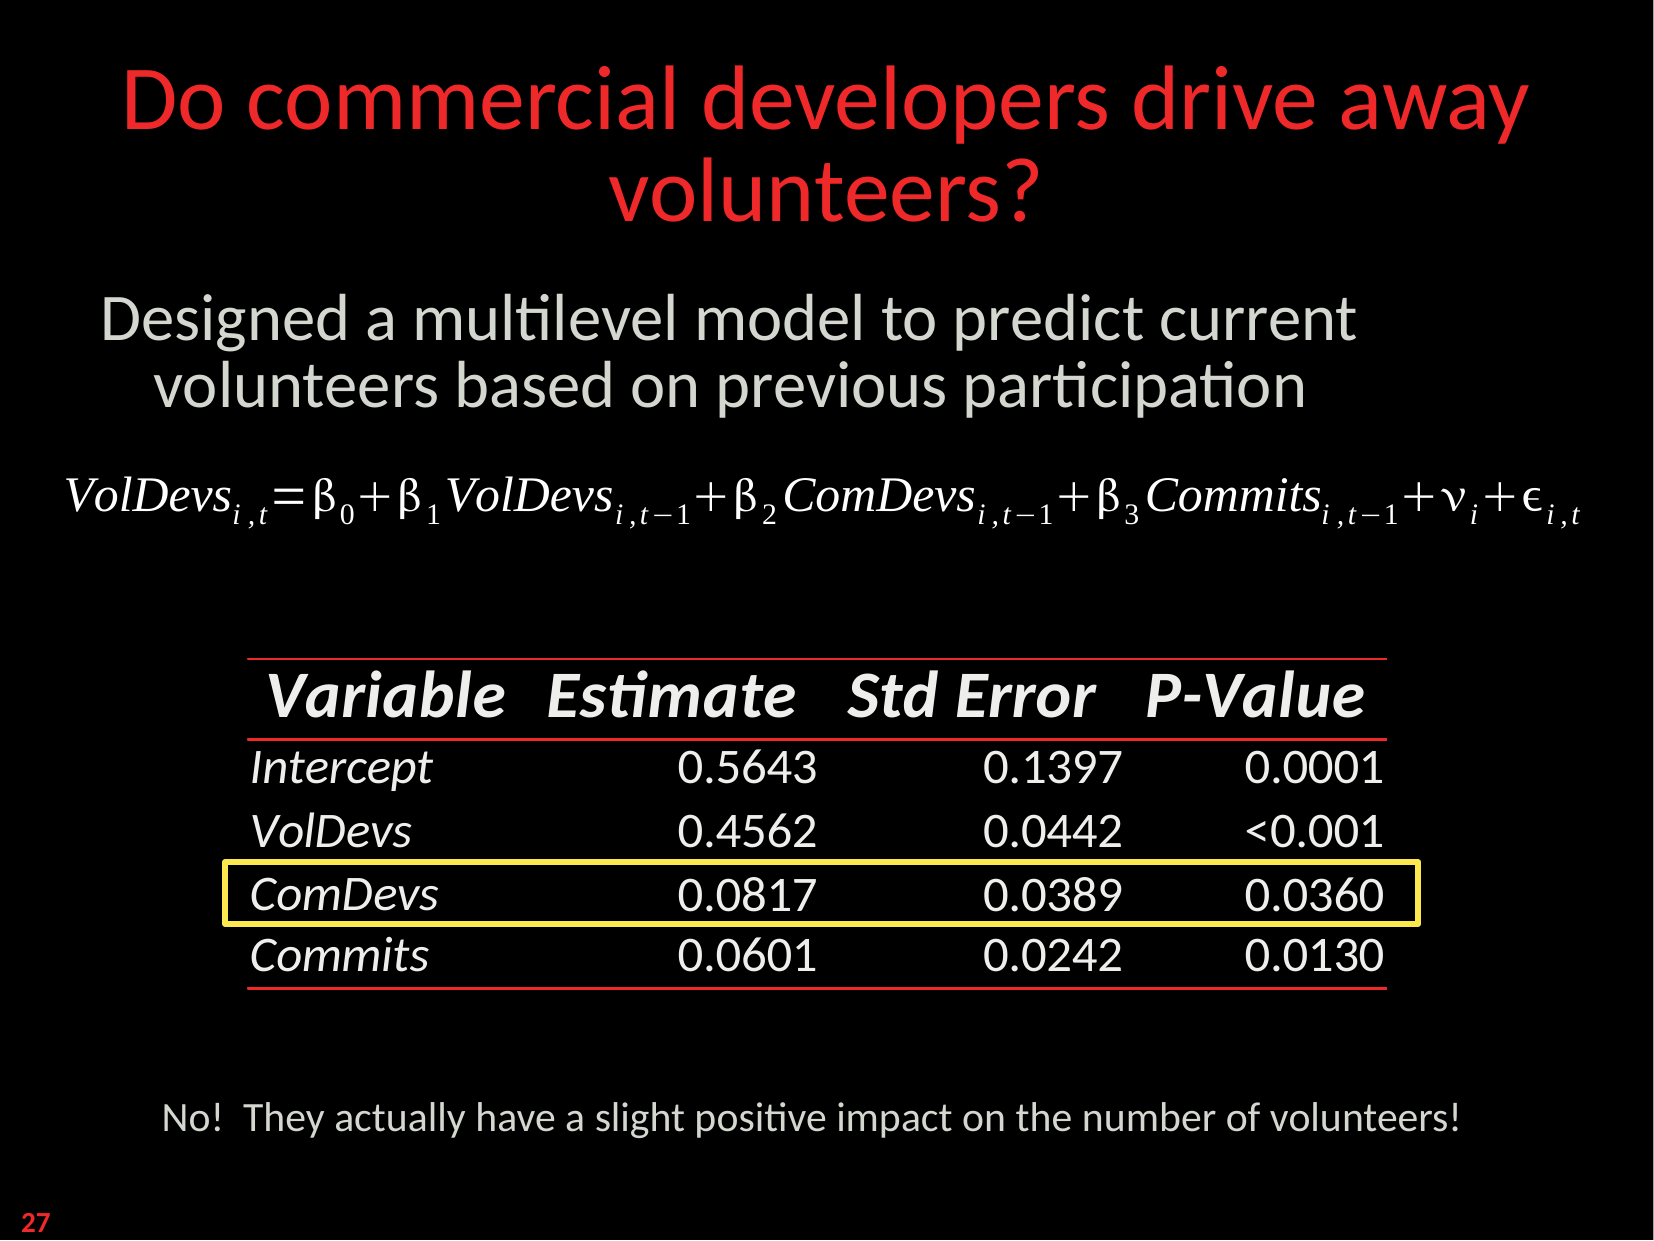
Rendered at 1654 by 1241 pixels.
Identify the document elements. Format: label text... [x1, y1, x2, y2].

chart [1571, 468, 1586, 531]
title Do commercial developers drive away volunteers? [82, 40, 1571, 266]
text_box No! They actually have a slight positive impact on the number of volunteers! [146, 1094, 1497, 1160]
chart [57, 468, 82, 531]
list Designed a multilevel model to predict current volunteers based on previous participation [82, 290, 1571, 1094]
